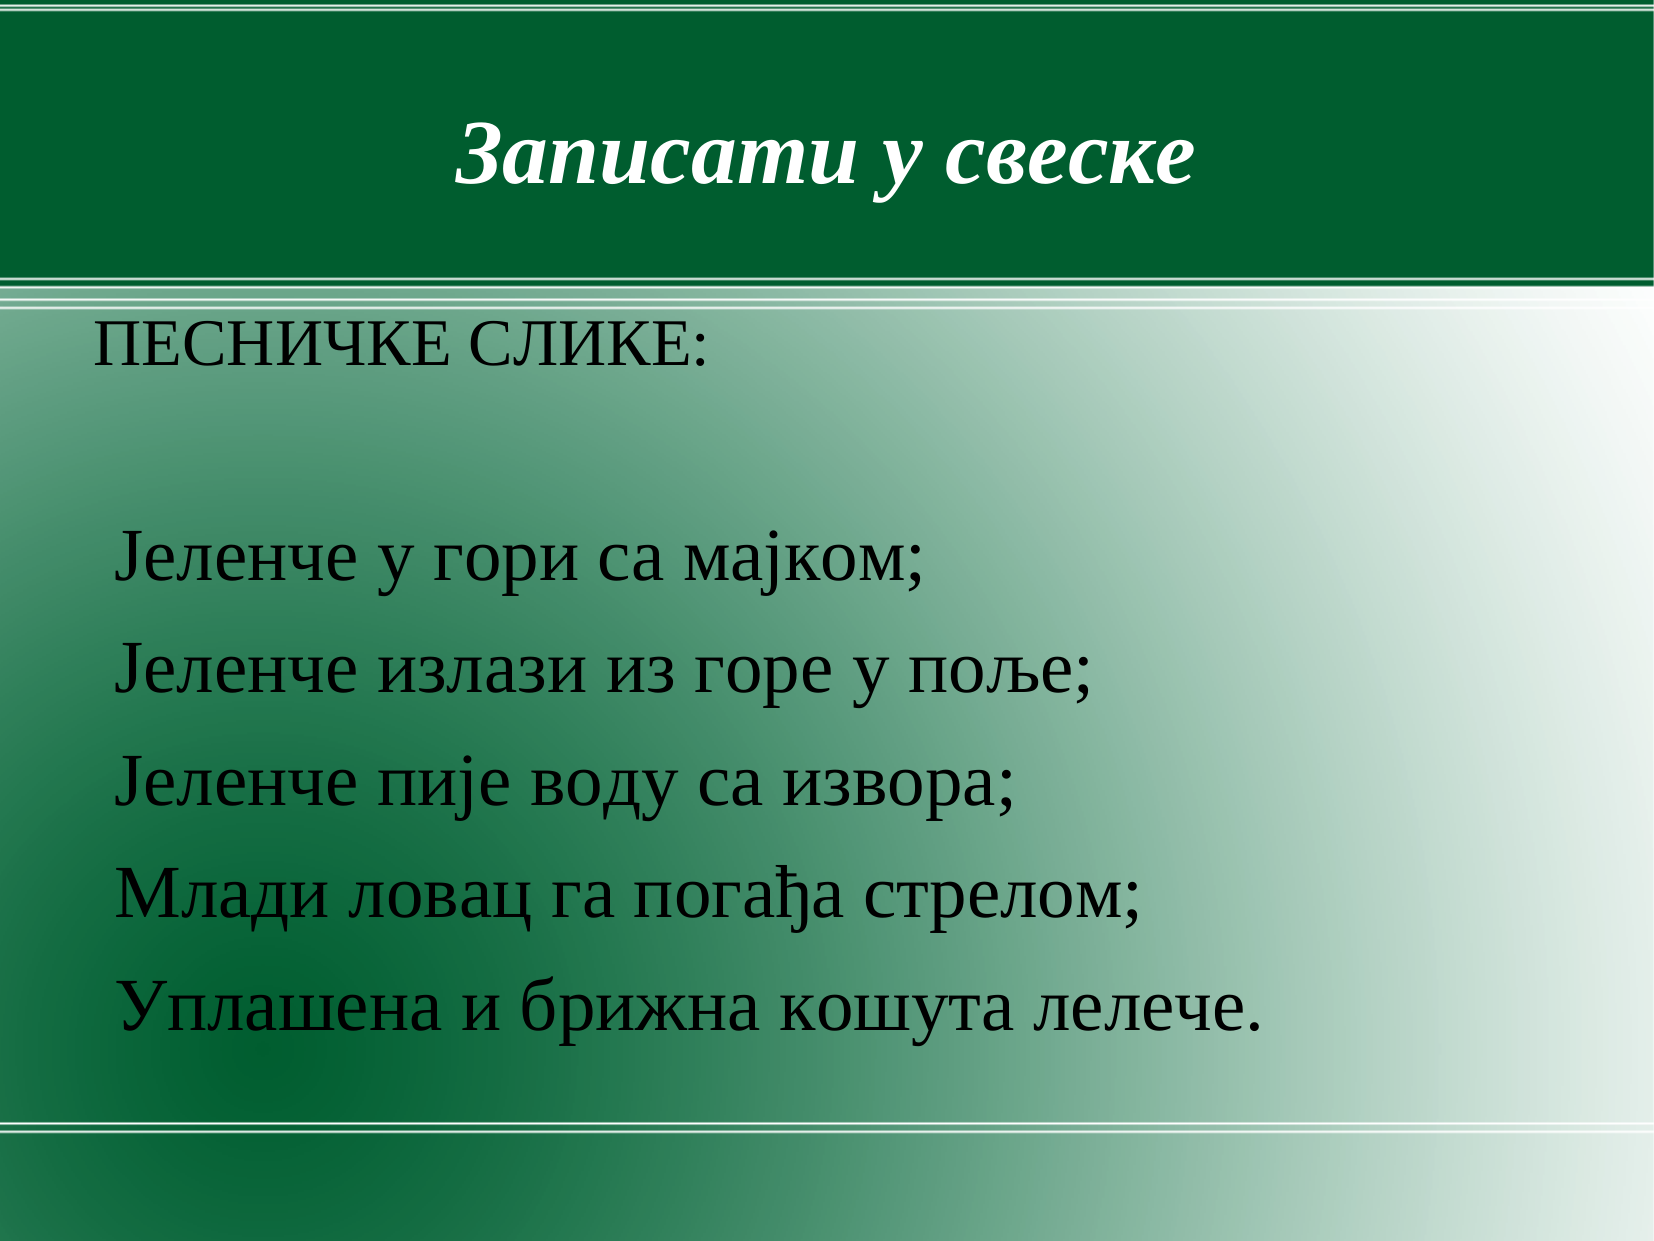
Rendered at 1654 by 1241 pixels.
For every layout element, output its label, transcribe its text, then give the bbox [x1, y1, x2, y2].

picture [0, 0, 1654, 1241]
list ПЕСНИЧКЕ СЛИКЕ: Јеленче у гори са мајком; Јеленче излази из горе у поље; Јеленче пије воду са извора; Млади ловац га погађа стрелом; Уплашена и брижна кошута лелече. [76, 306, 1565, 1152]
title Записати у свеске [82, 49, 1571, 257]
